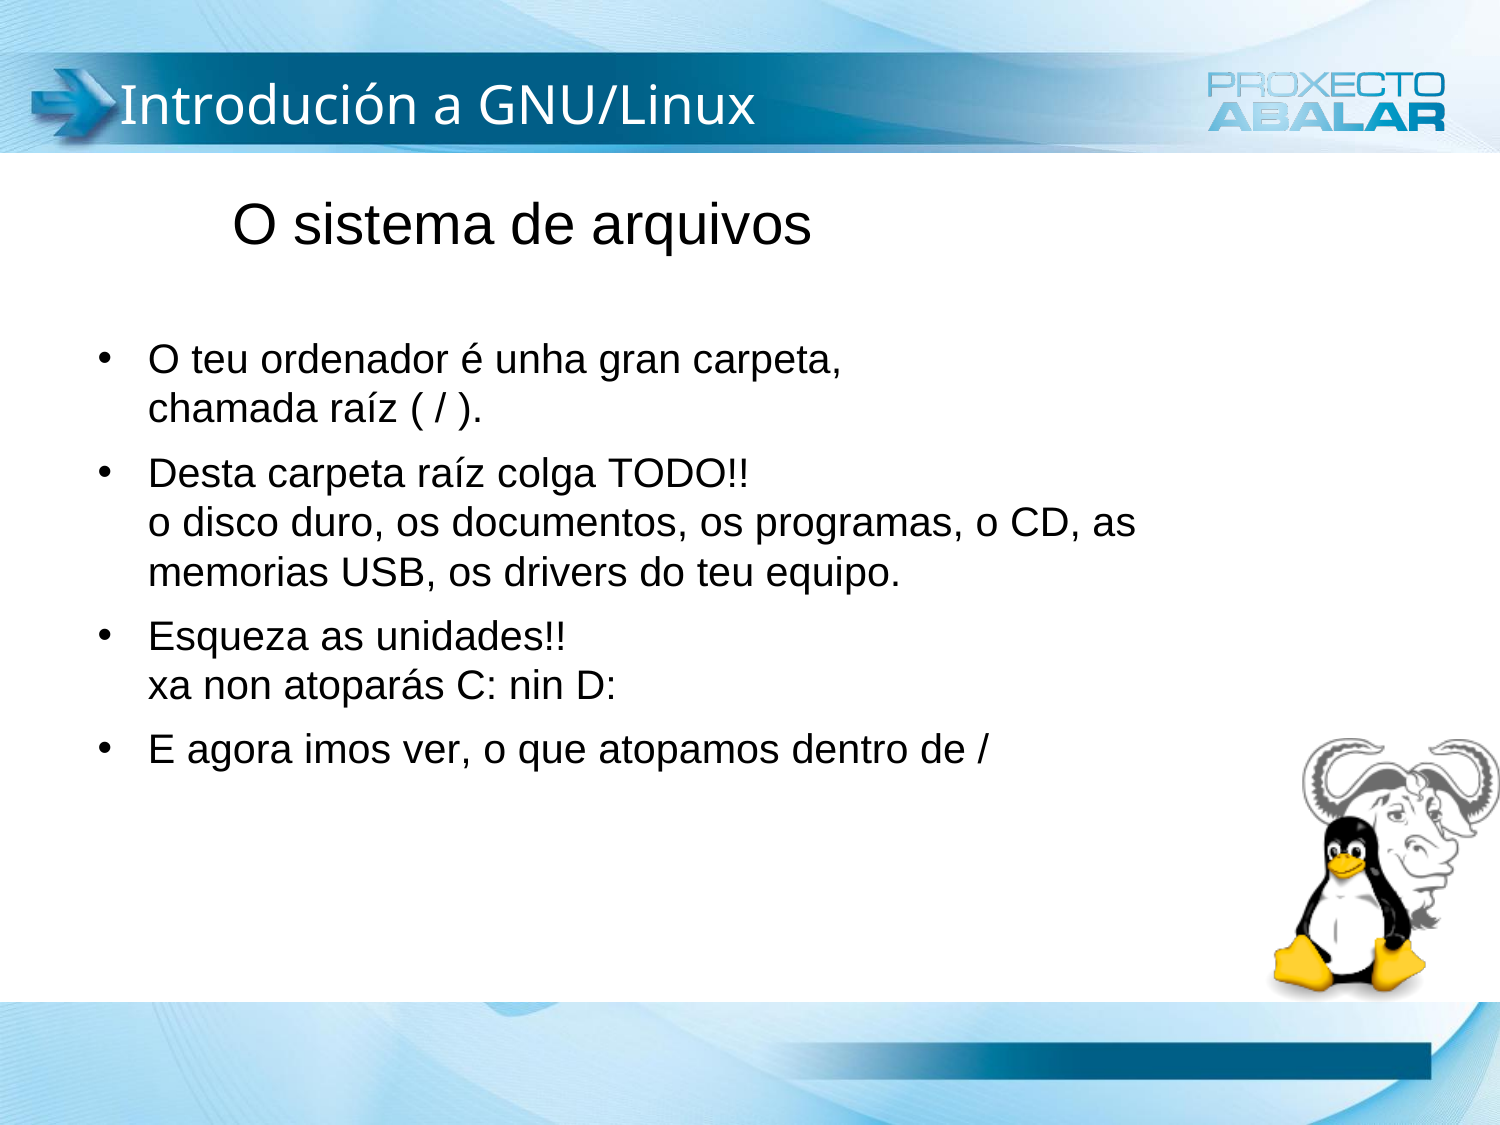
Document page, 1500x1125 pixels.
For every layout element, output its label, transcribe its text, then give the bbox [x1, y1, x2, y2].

text_box Introdución a GNU/Linux [104, 62, 772, 143]
picture [0, 0, 1500, 153]
list O teu ordenador é unha gran carpeta, chamada raíz ( / ). Desta carpeta raíz colga TODO!! o disco duro, os documentos, os programas, o CD, as memorias USB, os drivers do teu equipo. Esqueza as unidades!! xa non atoparás C: nin D: E agora imos ver, o que atopamos dentro de / [82, 324, 1182, 785]
title O sistema de arquivos [11, 177, 1034, 266]
picture [0, 738, 1500, 1125]
